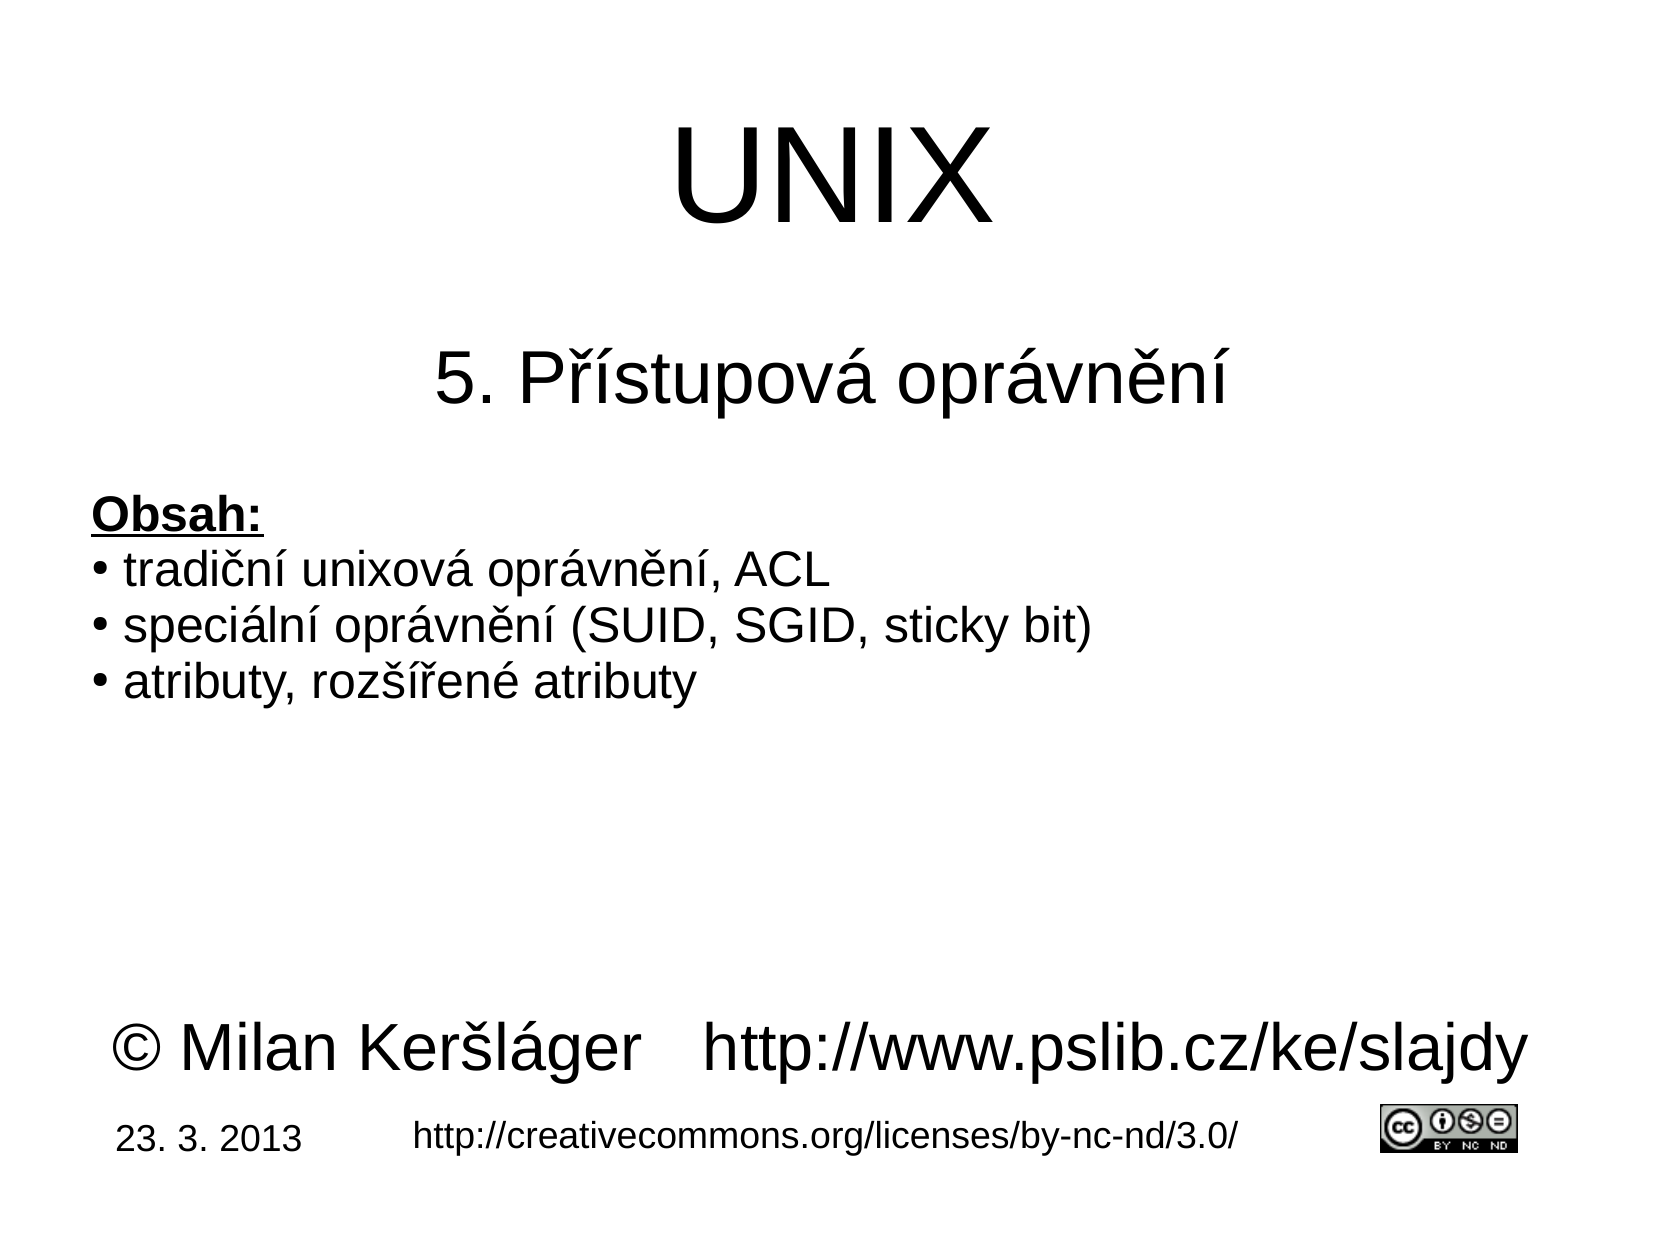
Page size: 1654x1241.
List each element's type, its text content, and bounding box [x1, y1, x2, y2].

text_box http://creativecommons.org/licenses/by-nc-nd/3.0/ [339, 1107, 1313, 1165]
text_box 23. 3. 2013 [100, 1110, 337, 1168]
text_box Obsah: tradiční unixová oprávnění, ACL speciální oprávnění (SUID, SGID, sticky bit) atributy, rozšířené atributy [76, 478, 1583, 718]
picture [1380, 1104, 1518, 1153]
list © Milan Keršláger http://www.pslib.cz/ke/slajdy [76, 1009, 1565, 1087]
title UNIX 5. Přístupová oprávnění [88, 56, 1577, 461]
